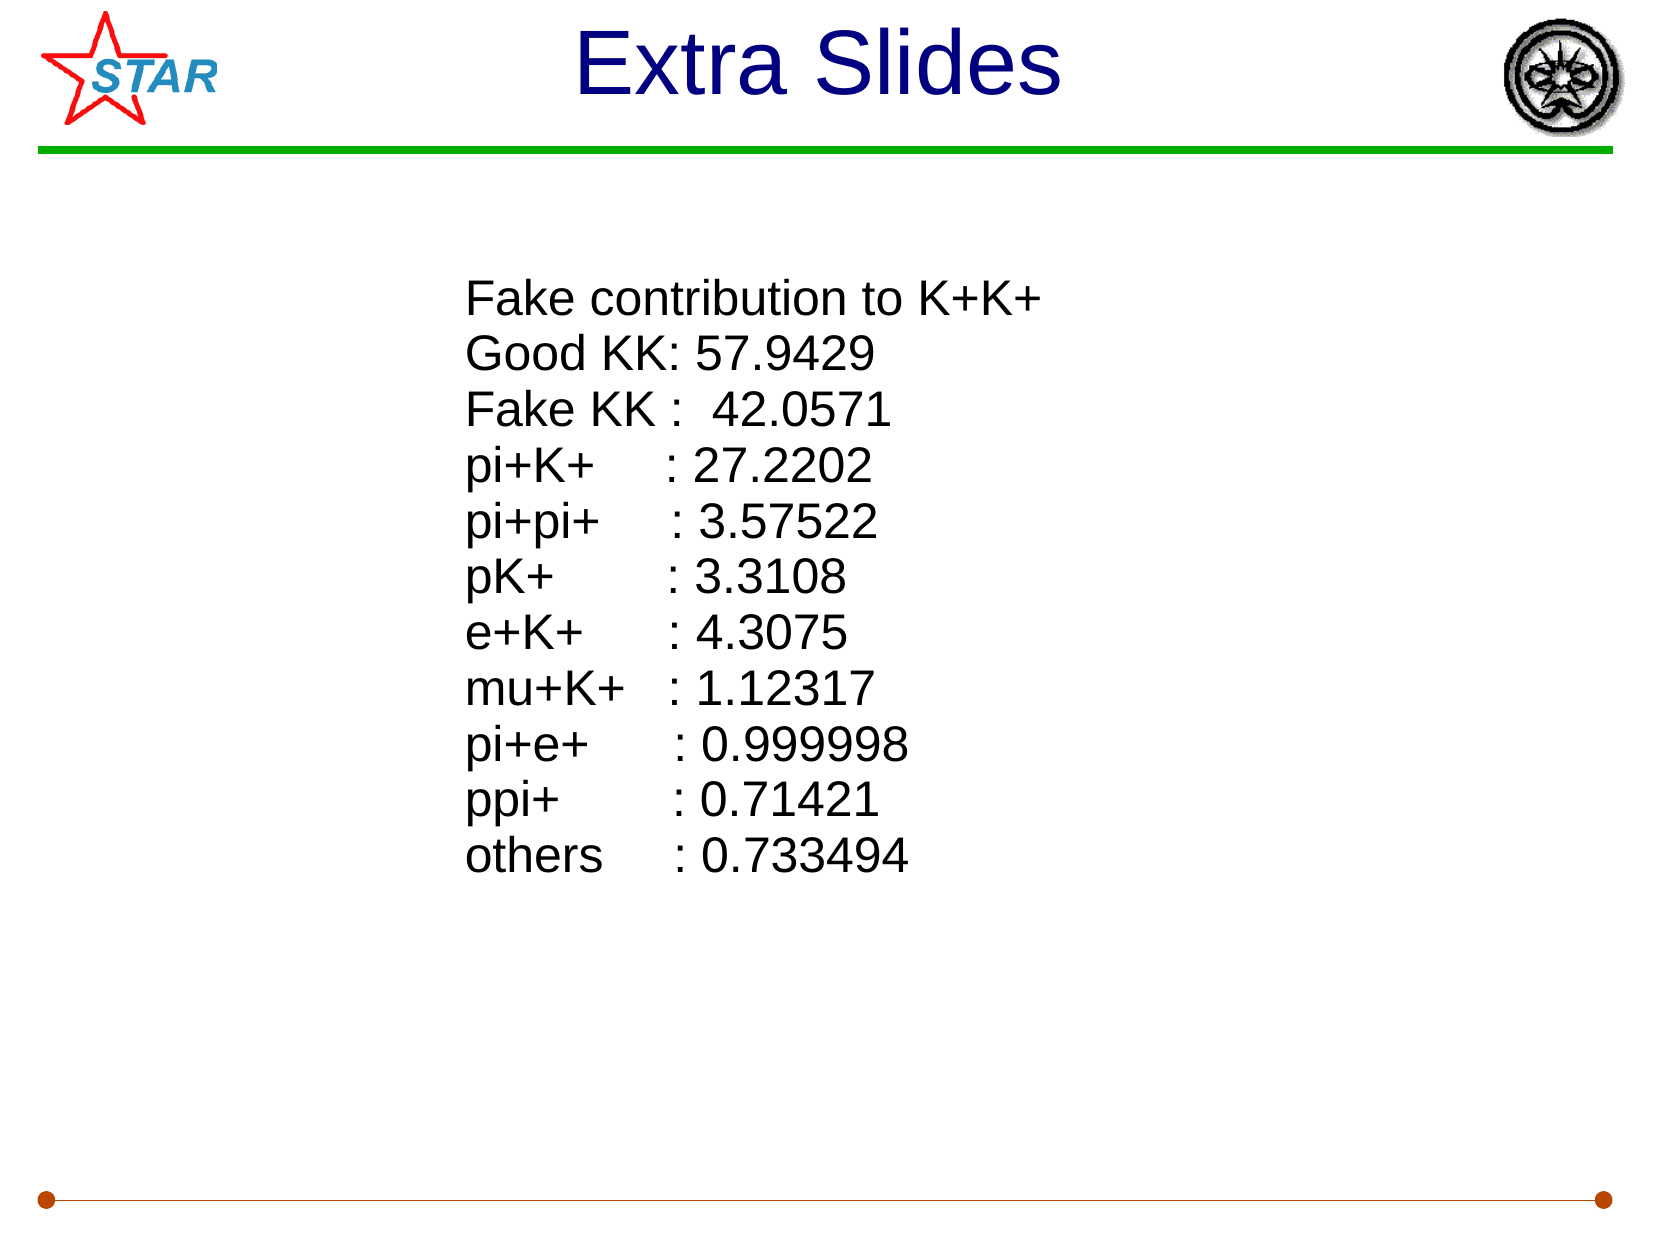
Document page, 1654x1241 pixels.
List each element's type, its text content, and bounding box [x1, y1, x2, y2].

title Extra Slides [76, 0, 1562, 142]
picture [1497, 14, 1625, 137]
text_box [86, 170, 613, 1241]
picture [41, 11, 217, 125]
text_box Fake contribution to K+K+ Good KK: 57.9429 Fake KK : 42.0571 pi+K+ : 27.2202 pi+pi+ : 3.57522 pK+ : 3.3108 e+K+ : 4.3075 mu+K+ : 1.12317 pi+e+ : 0.999998 ppi+ : 0.71421 others : 0.733494 [450, 262, 1163, 947]
